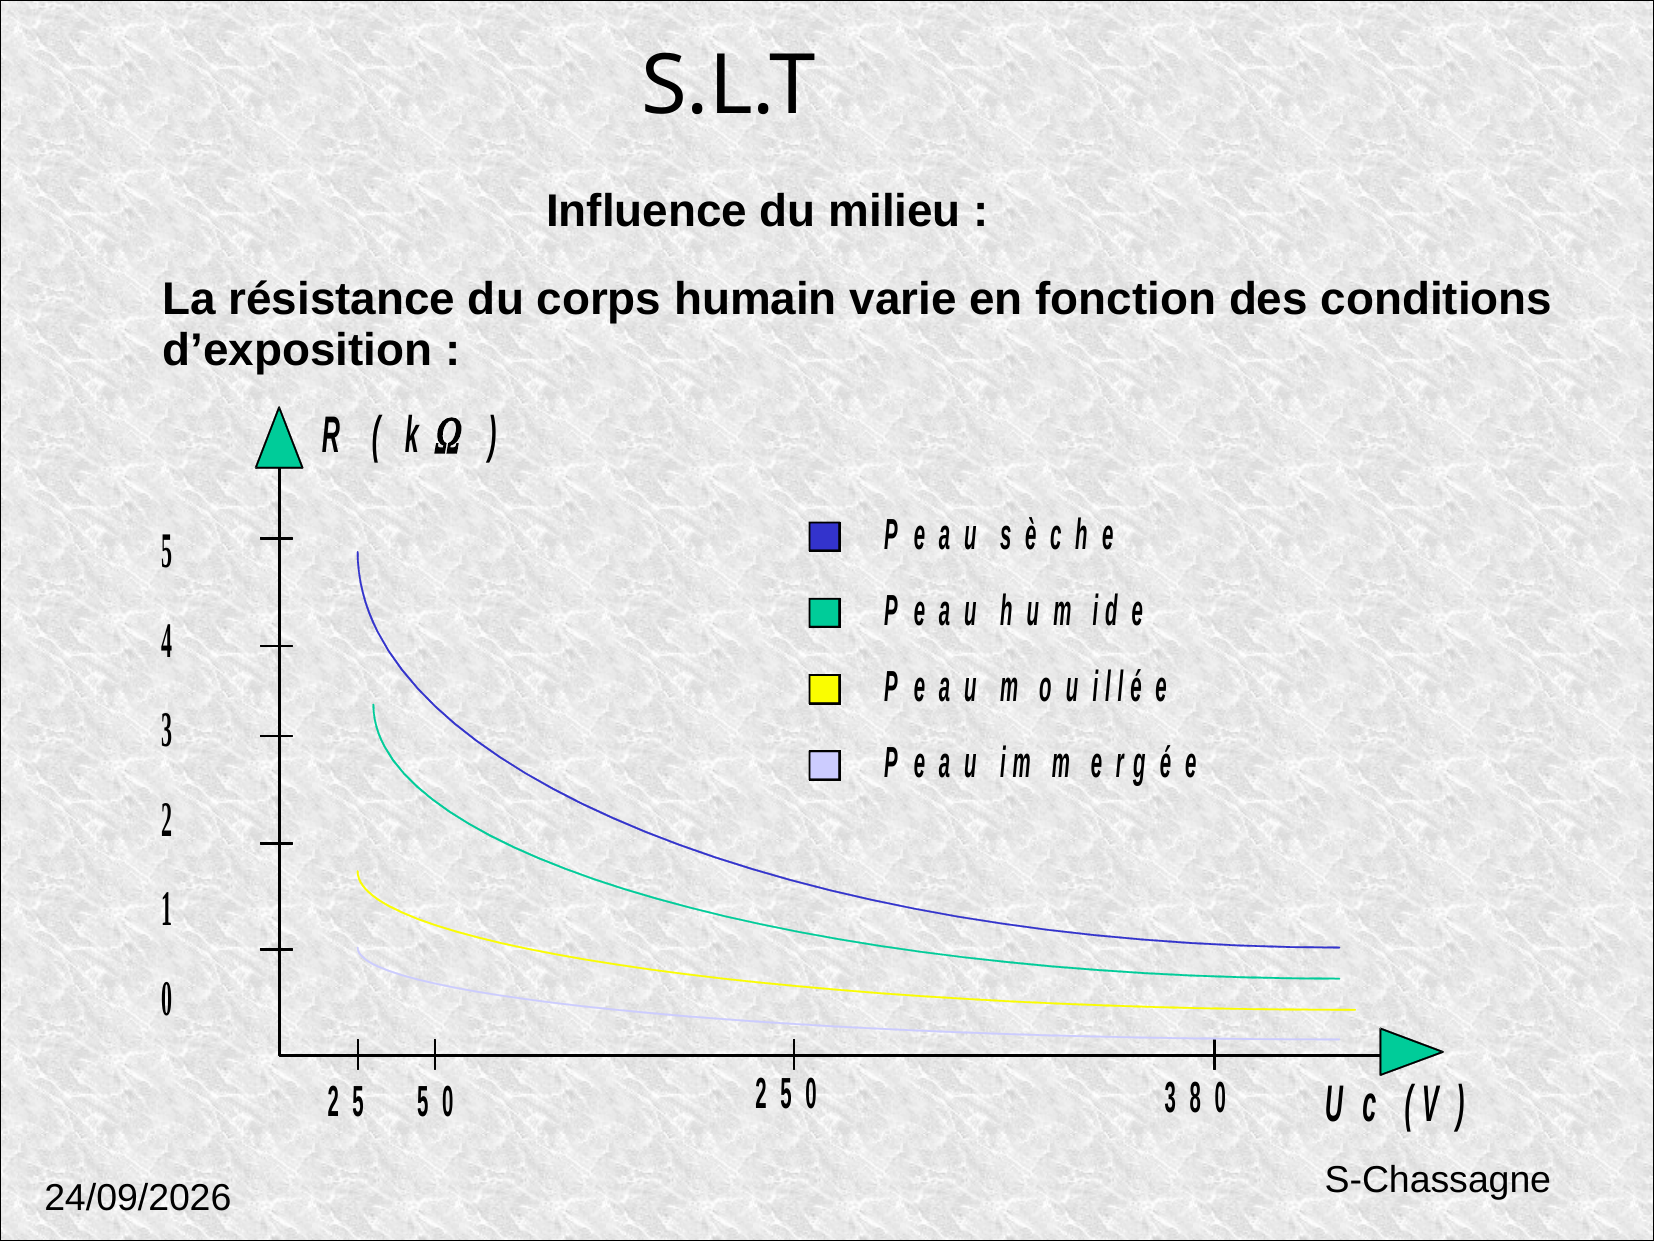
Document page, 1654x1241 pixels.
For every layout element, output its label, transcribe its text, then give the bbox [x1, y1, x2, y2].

text_box La résistance du corps humain varie en fonction des conditions d’exposition : [147, 265, 1581, 386]
picture [1, 1, 1653, 1240]
text_box Influence du milieu : [531, 177, 1018, 245]
text_box S.L.T [604, 16, 886, 148]
